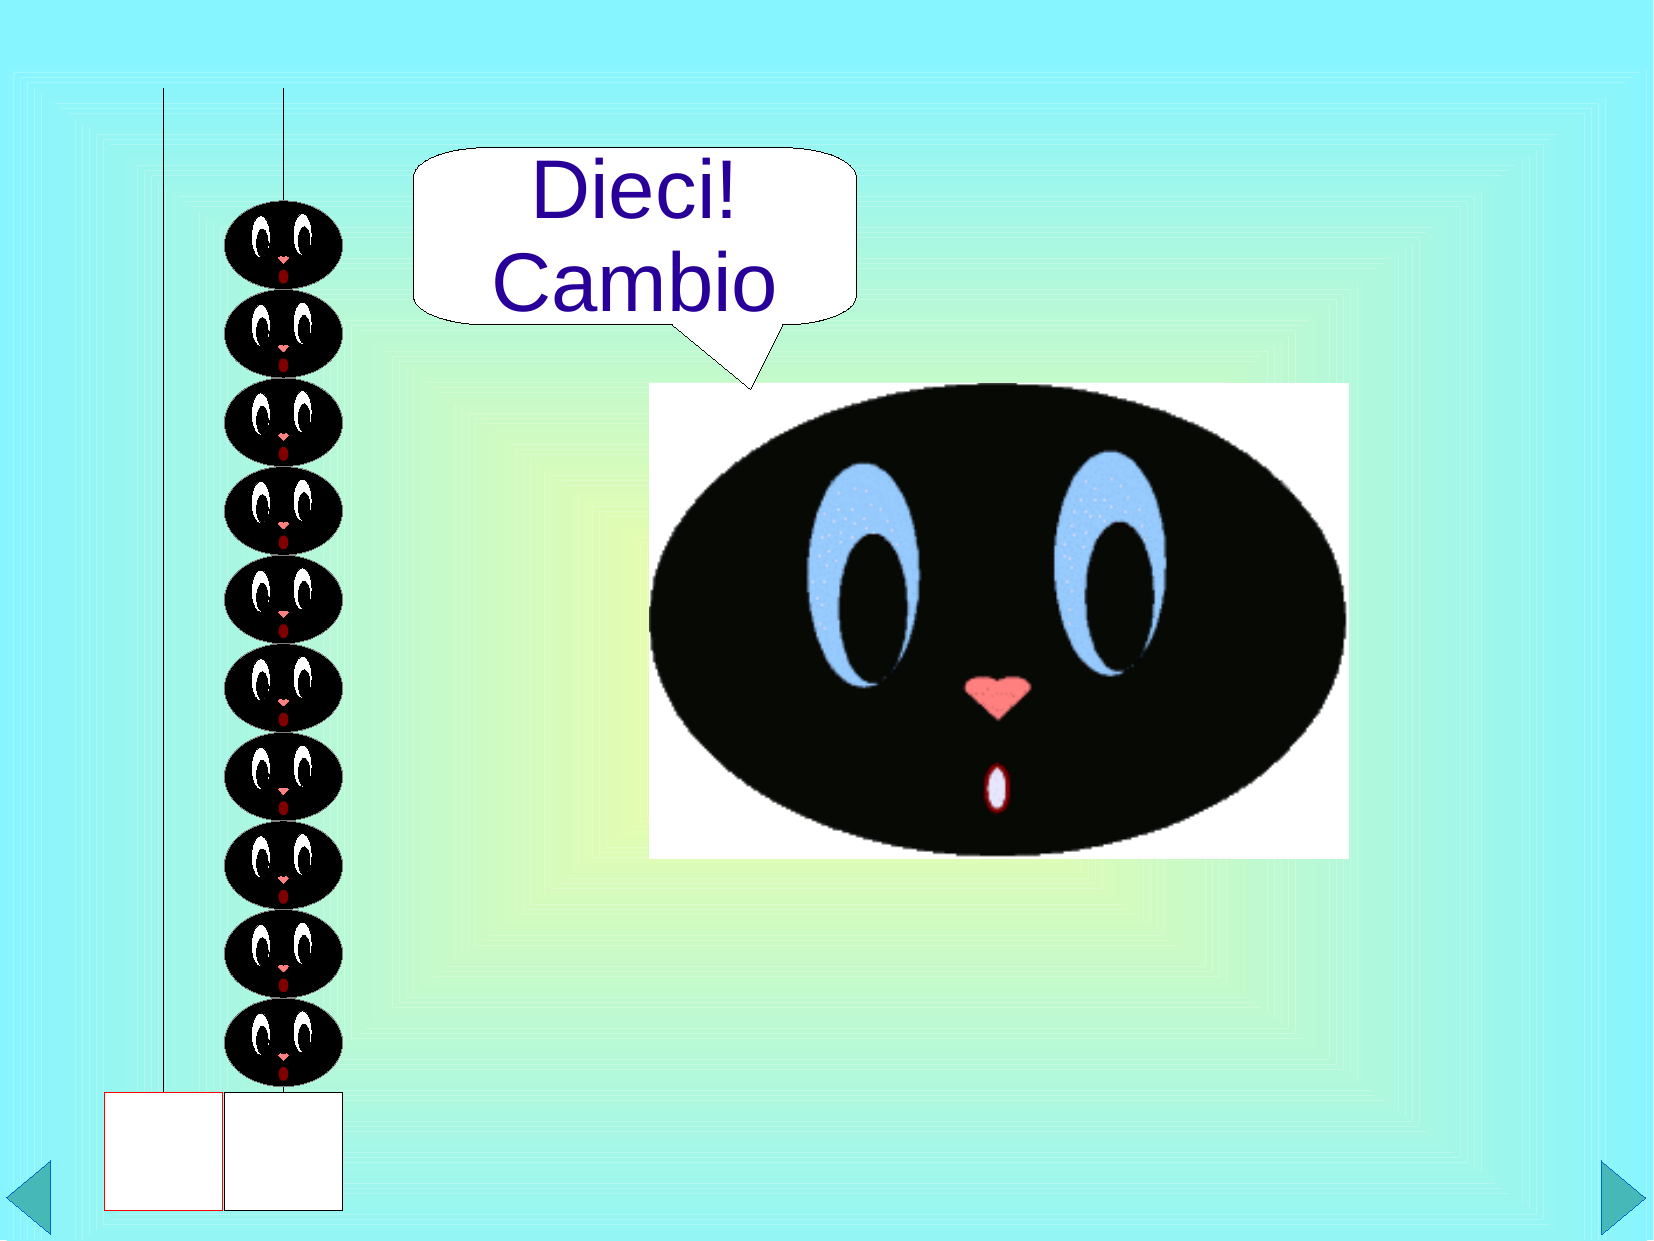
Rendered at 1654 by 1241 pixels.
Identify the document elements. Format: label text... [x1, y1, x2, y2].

text_box [224, 1092, 343, 1211]
text_box [6, 1160, 51, 1235]
text_box [224, 200, 343, 1087]
text_box Dieci! Cambio [413, 147, 857, 390]
text_box [104, 1092, 223, 1211]
text_box [1601, 1160, 1646, 1235]
picture [649, 383, 1349, 860]
